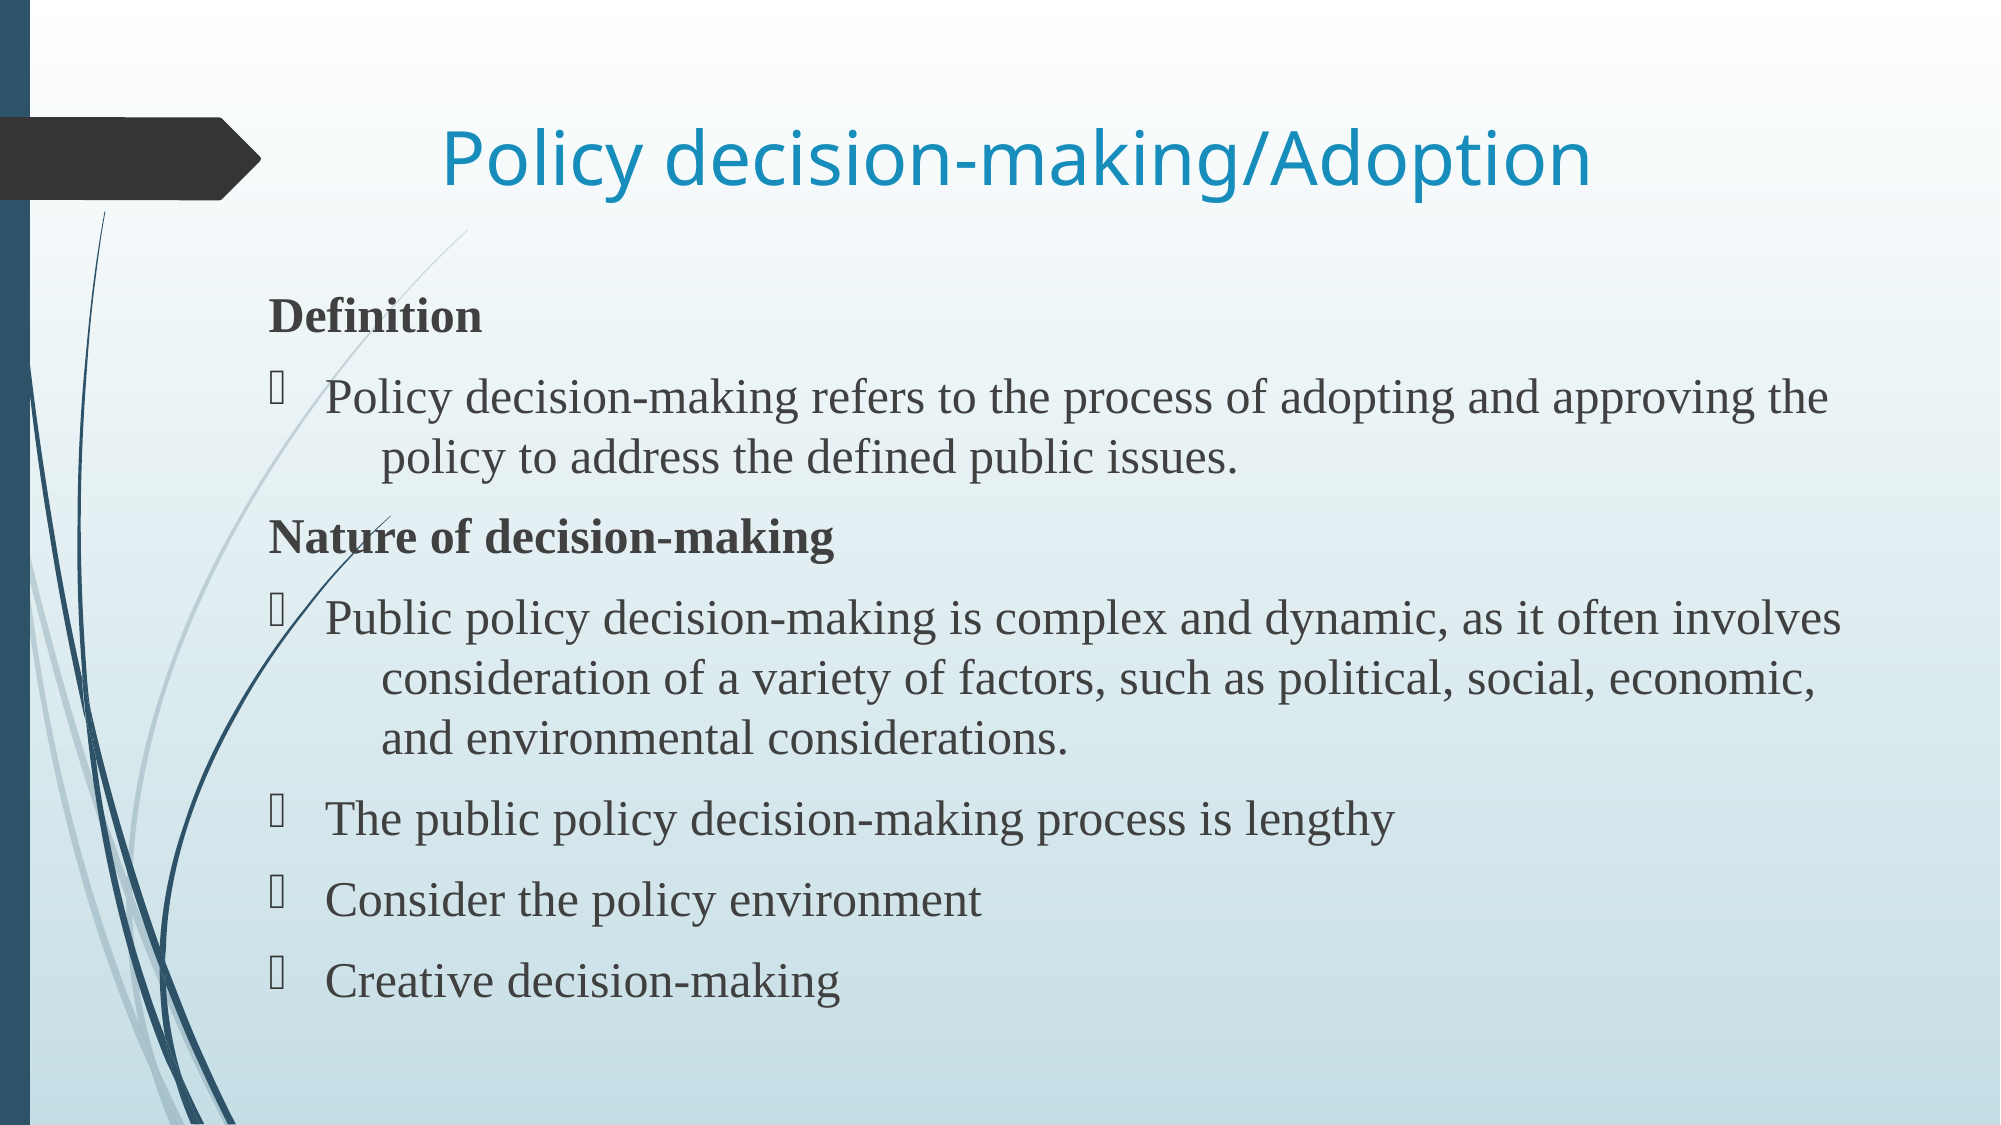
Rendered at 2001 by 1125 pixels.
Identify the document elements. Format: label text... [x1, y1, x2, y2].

title Policy decision-making/Adoption [425, 102, 1888, 274]
list Definition Policy decision-making refers to the process of adopting and approving the policy to address the defined public issues. Nature of decision-making Public policy decision-making is complex and dynamic, as it often involves consideration of a variety of factors, such as political, social, economic, and environmental considerations. The public policy decision-making process is lengthy Consider the policy environment Creative decision-making [253, 274, 1888, 1023]
